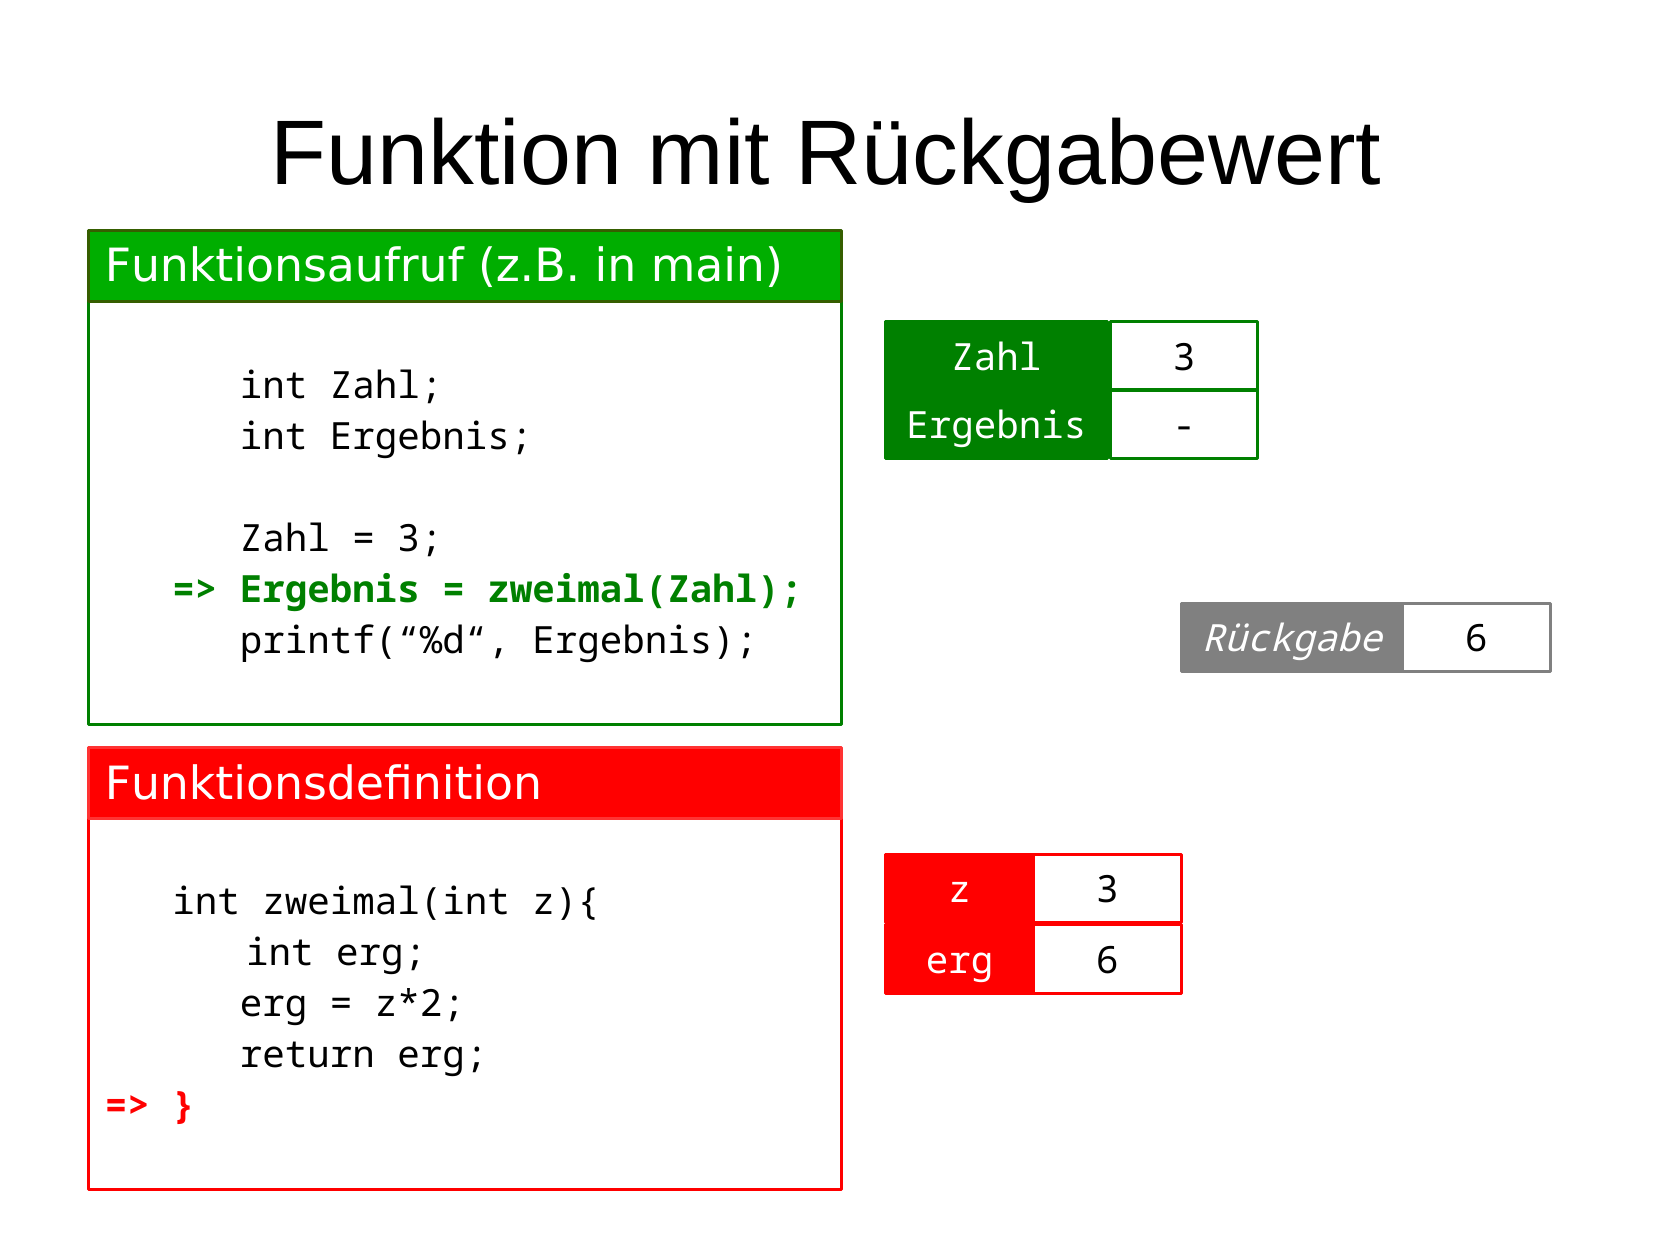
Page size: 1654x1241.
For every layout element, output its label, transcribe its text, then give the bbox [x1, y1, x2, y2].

text_box - [1110, 389, 1258, 452]
text_box 6 [1402, 603, 1551, 665]
text_box int zweimal(int z){ int erg; erg = z*2; return erg; => } [88, 820, 842, 1137]
text_box z [885, 854, 1032, 916]
text_box int Zahl; int Ergebnis; Zahl = 3; => Ergebnis = zweimal(Zahl); printf(“%d“, Ergebnis); [88, 303, 842, 665]
text_box 3 [1033, 854, 1182, 916]
title Funktion mit Rückgabewert [82, 49, 1571, 257]
text_box Rückgabe [1181, 603, 1401, 665]
text_box 3 [1110, 321, 1258, 384]
text_box Funktionsaufruf (z.B. in main) [88, 257, 842, 302]
text_box Ergebnis [885, 389, 1108, 452]
text_box Zahl [885, 321, 1108, 384]
text_box Funktionsdefinition [88, 747, 842, 819]
text_box erg [885, 924, 1032, 987]
text_box 6 [1033, 924, 1182, 987]
